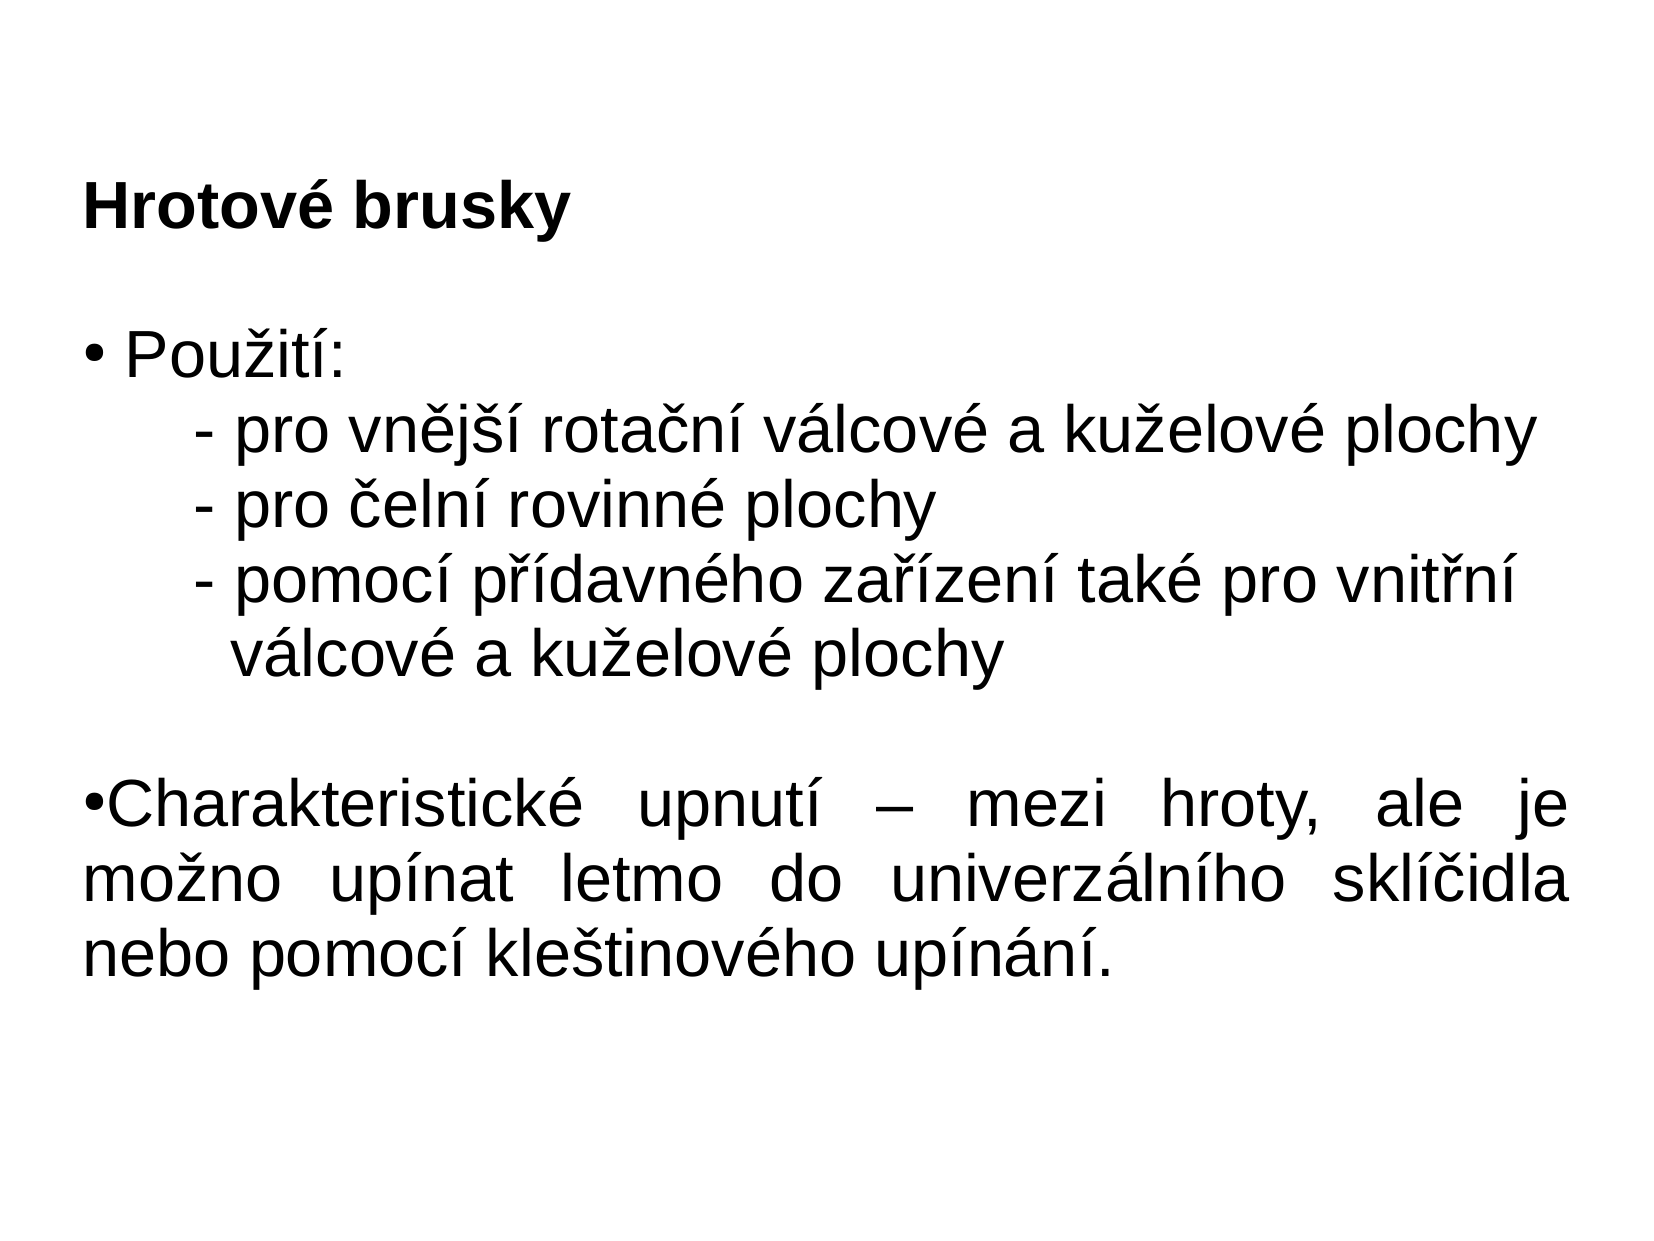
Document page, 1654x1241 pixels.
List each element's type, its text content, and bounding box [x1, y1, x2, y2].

subtitle Hrotové brusky Použití: - pro vnější rotační válcové a kuželové plochy - pro čelní rovinné plochy - pomocí přídavného zařízení také pro vnitřní válcové a kuželové plochy Charakteristické upnutí – mezi hroty, ale je možno upínat letmo do univerzálního sklíčidla nebo pomocí kleštinového upínání. [82, 56, 1571, 1102]
